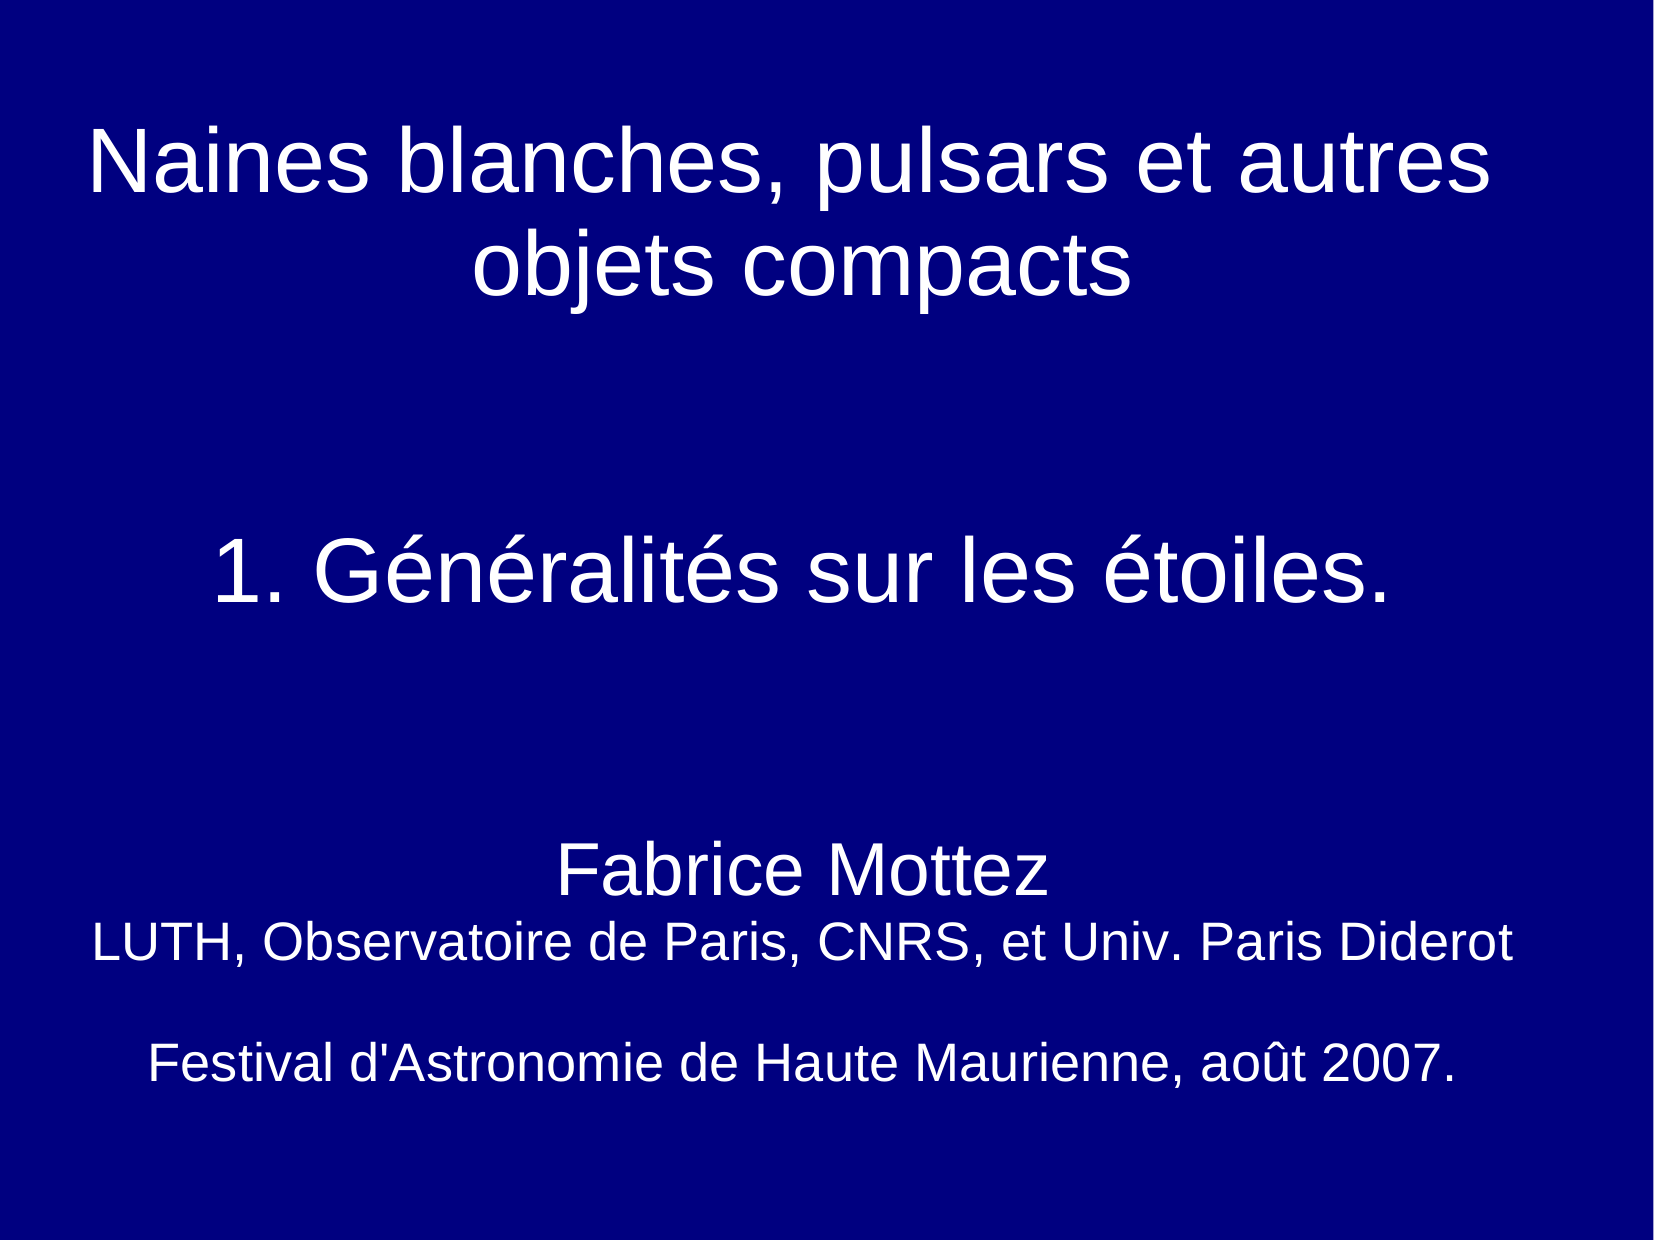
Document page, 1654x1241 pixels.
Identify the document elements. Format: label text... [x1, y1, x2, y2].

title Naines blanches, pulsars et autres objets compacts 1. Généralités sur les étoiles. Fabrice Mottez LUTH, Observatoire de Paris, CNRS, et Univ. Paris Diderot Festival d'Astronomie de Haute Maurienne, août 2007. [59, 109, 1548, 1094]
